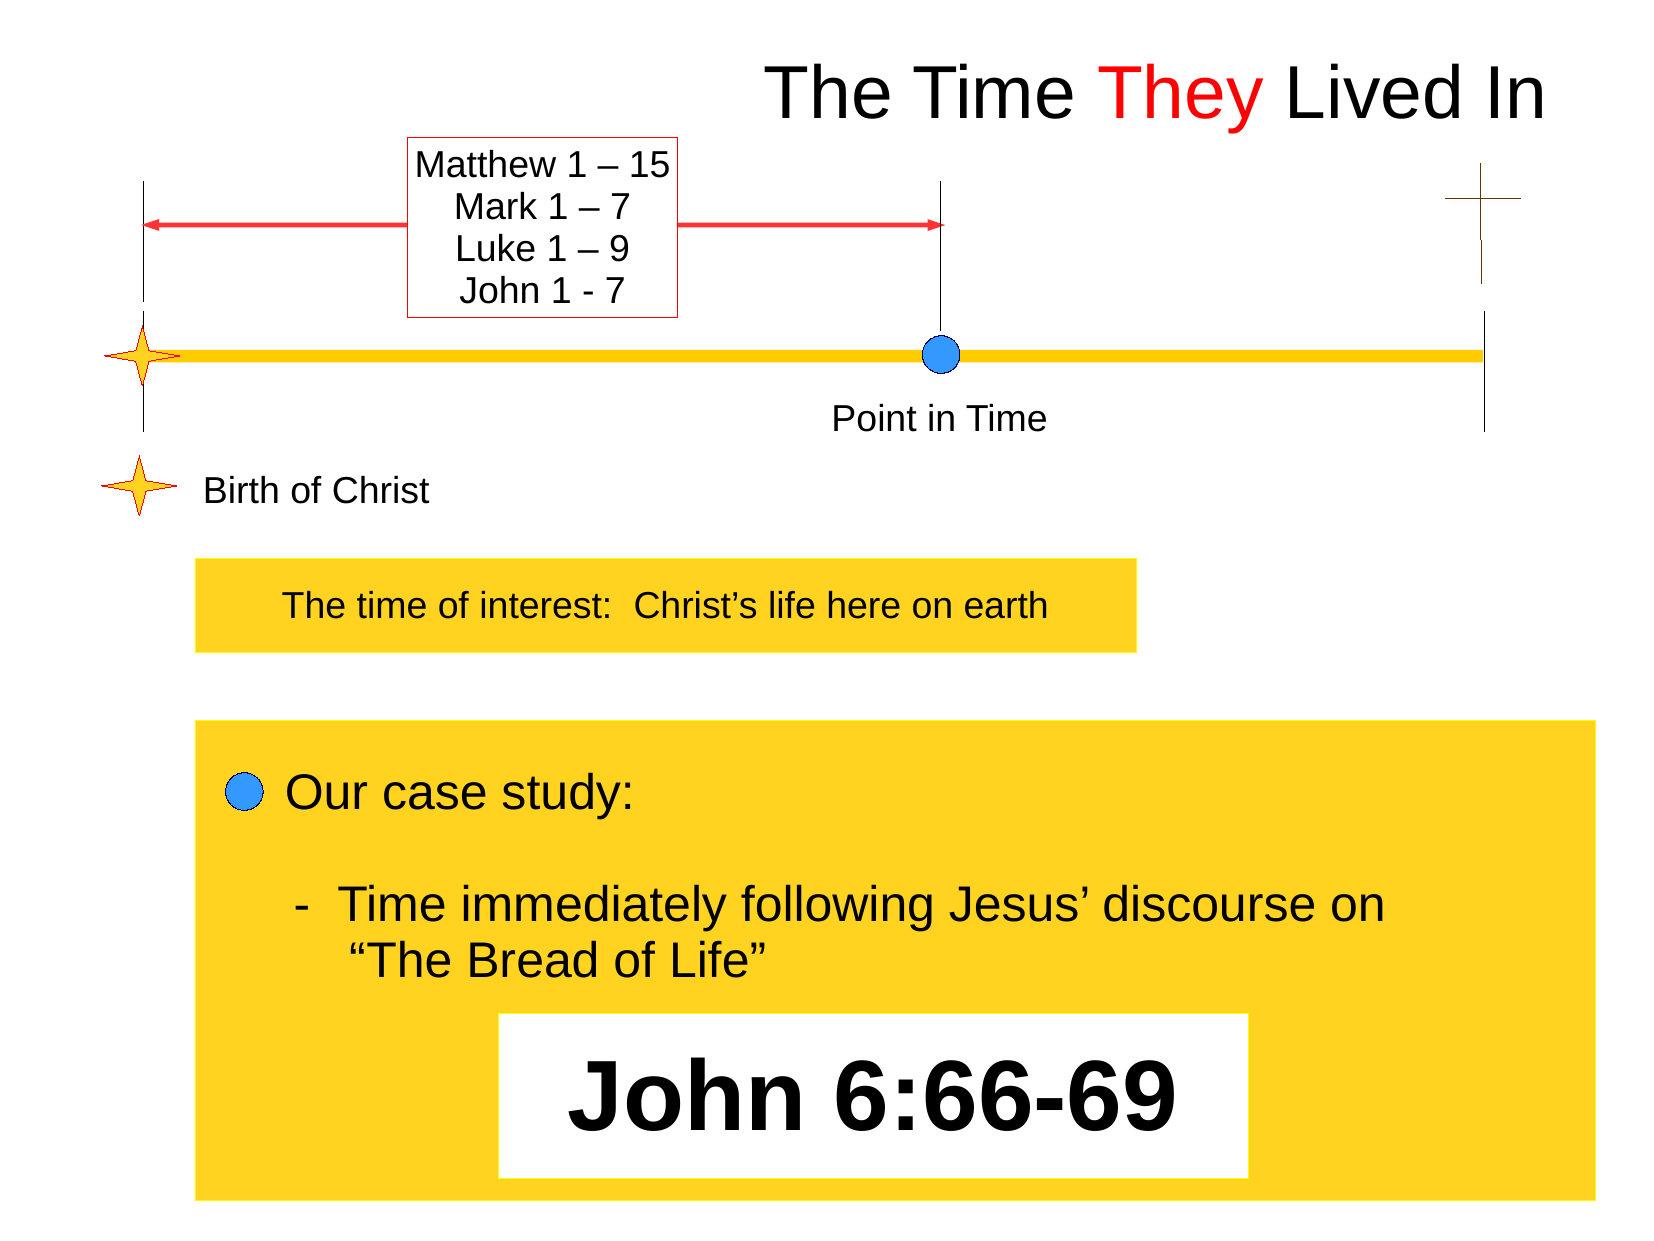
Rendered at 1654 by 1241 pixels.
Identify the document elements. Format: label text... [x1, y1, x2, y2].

text_box The time of interest: Christ’s life here on earth [195, 558, 1137, 653]
text_box Matthew 1 – 15 Mark 1 – 7 Luke 1 – 9 John 1 - 7 [407, 137, 678, 318]
text_box The Time They Lived In [681, 42, 1630, 142]
text_box Our case study: - Time immediately following Jesus’ discourse on “The Bread of Life” [195, 720, 1596, 1201]
text_box [225, 772, 264, 811]
text_box [922, 335, 960, 374]
text_box [101, 455, 177, 516]
text_box [104, 325, 180, 386]
text_box John 6:66-69 [498, 1013, 1249, 1179]
text_box Birth of Christ [188, 462, 496, 520]
text_box Point in Time [816, 390, 1063, 447]
